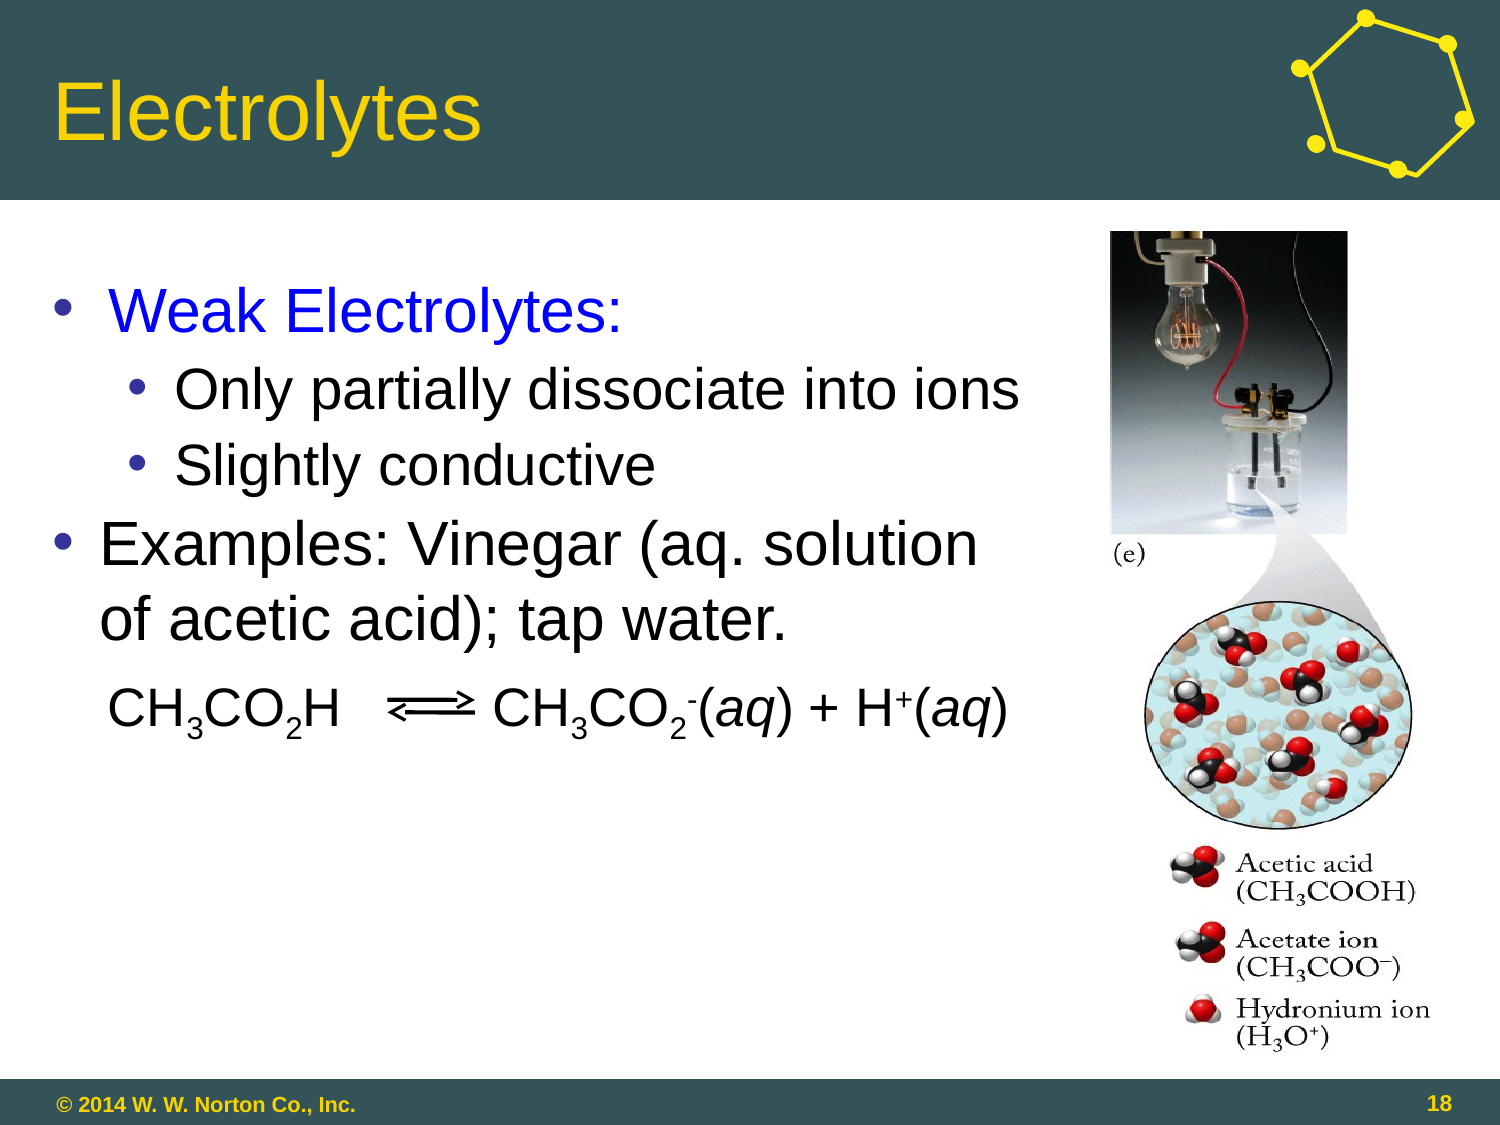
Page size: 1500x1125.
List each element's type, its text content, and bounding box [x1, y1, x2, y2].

title Electrolytes [37, 19, 1118, 195]
picture [1100, 224, 1440, 1061]
text_box Weak Electrolytes: Only partially dissociate into ions Slightly conductive Examples: Vinegar (aq. solution of acetic acid); tap water. CH3CO2H CH3CO2-(aq) + H+(aq) [37, 262, 1050, 963]
slide_number <number> [1408, 1085, 1468, 1120]
